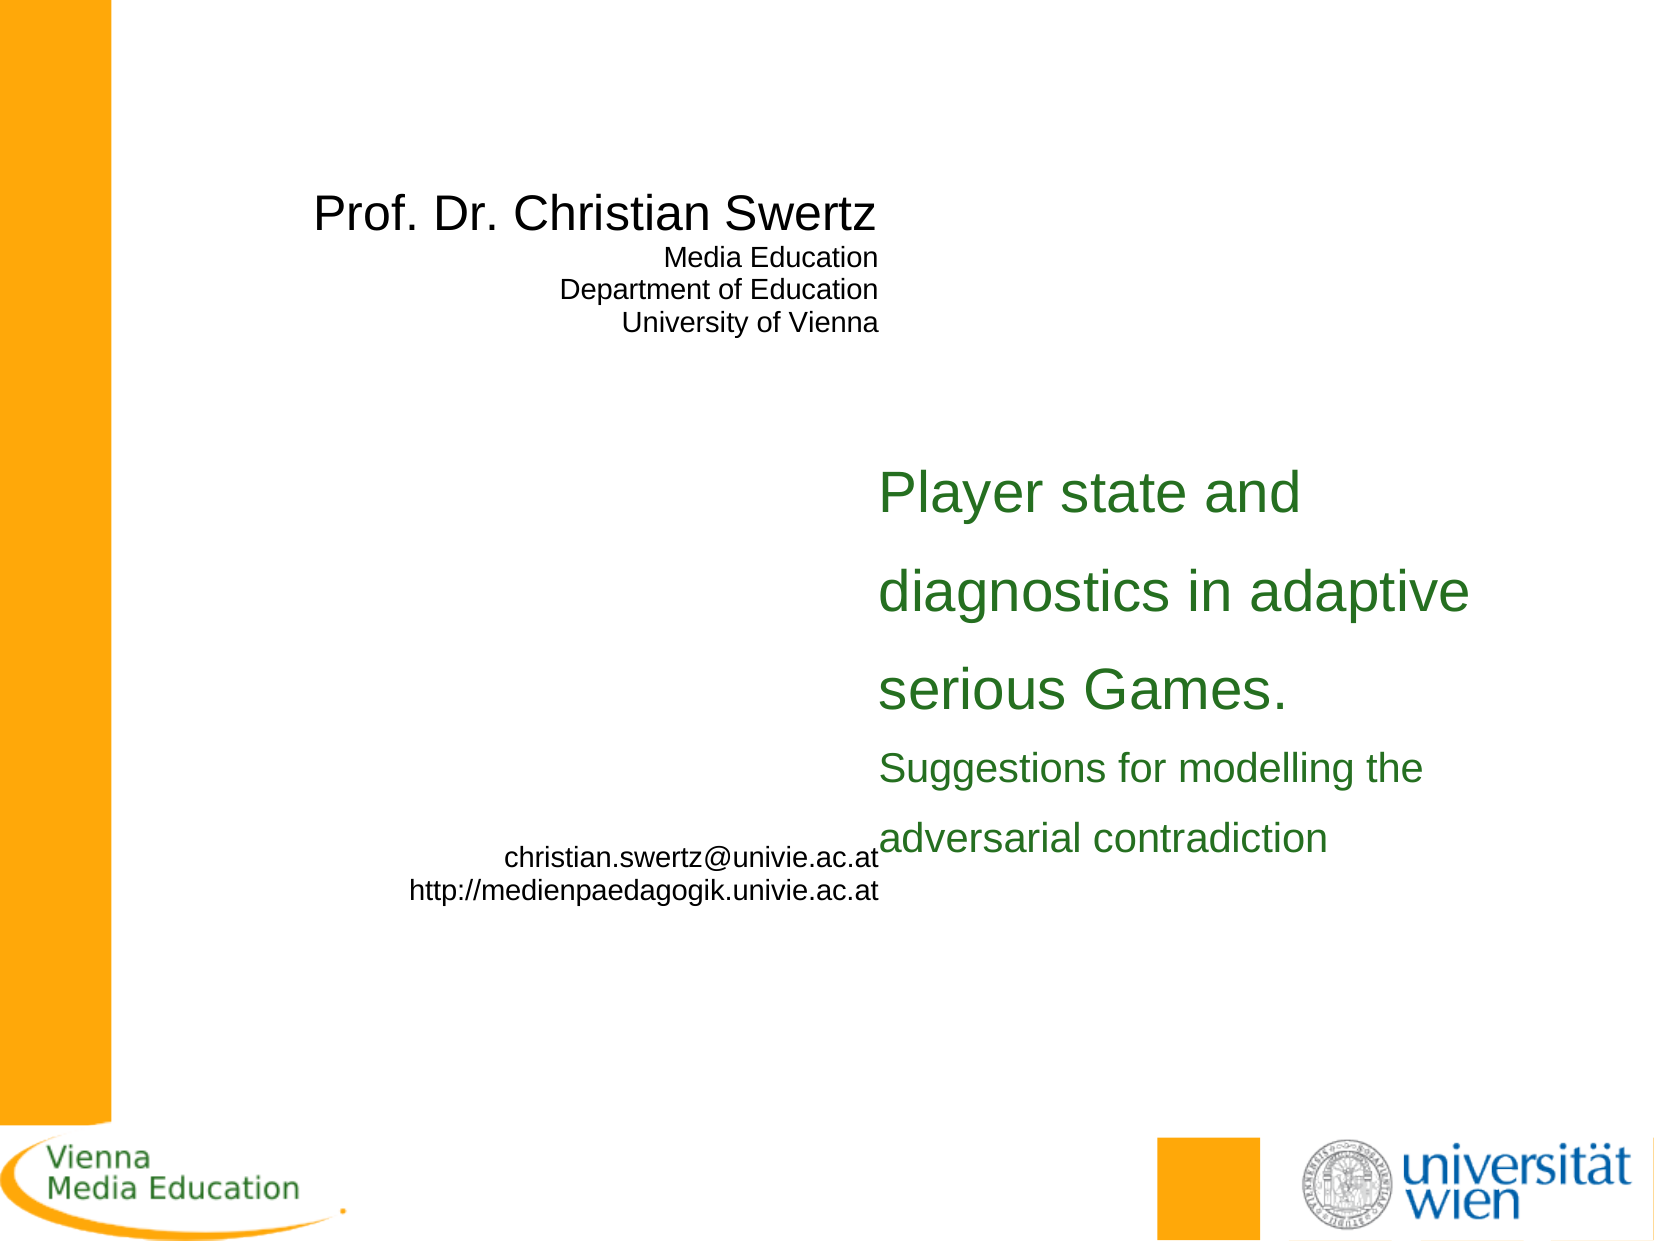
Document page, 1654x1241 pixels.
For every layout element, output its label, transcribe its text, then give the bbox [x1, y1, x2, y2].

text_box [1277, 1081, 1654, 1241]
text_box Prof. Dr. Christian Swertz Media Education Department of Education University of Vienna [173, 184, 879, 356]
picture [1299, 1135, 1636, 1234]
picture [0, 1114, 398, 1241]
text_box christian.swertz@univie.ac.at http://medienpaedagogik.univie.ac.at [320, 841, 879, 976]
text_box Player state and diagnostics in adaptive serious Games. Suggestions for modelling the adversarial contradiction [878, 427, 1612, 729]
